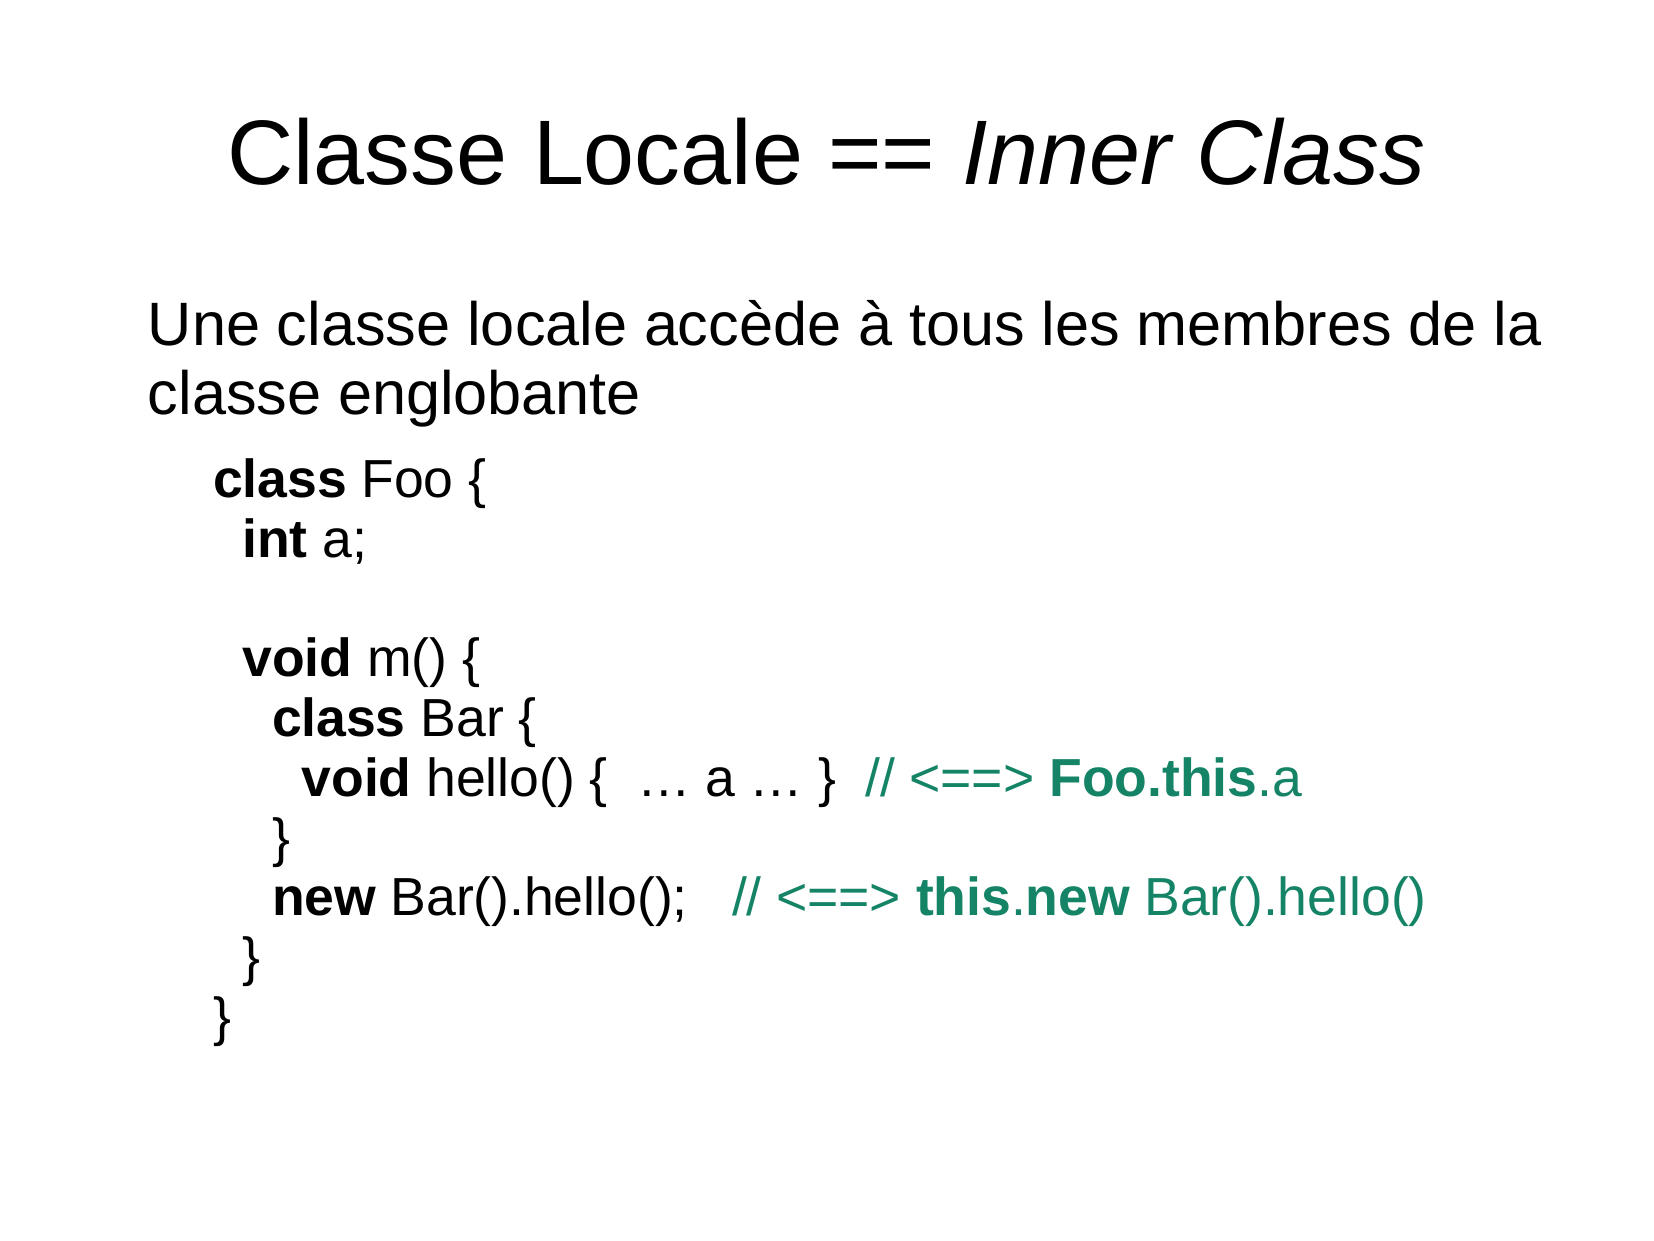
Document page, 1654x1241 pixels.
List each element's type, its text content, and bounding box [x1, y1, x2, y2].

list Une classe locale accède à tous les membres de la classe englobante class Foo { int a; void m() { class Bar { void hello() { … a … } // <==> Foo.this.a } new Bar().hello(); // <==> this.new Bar().hello() } } [82, 290, 1571, 1051]
title Classe Locale == Inner Class [82, 49, 1571, 257]
